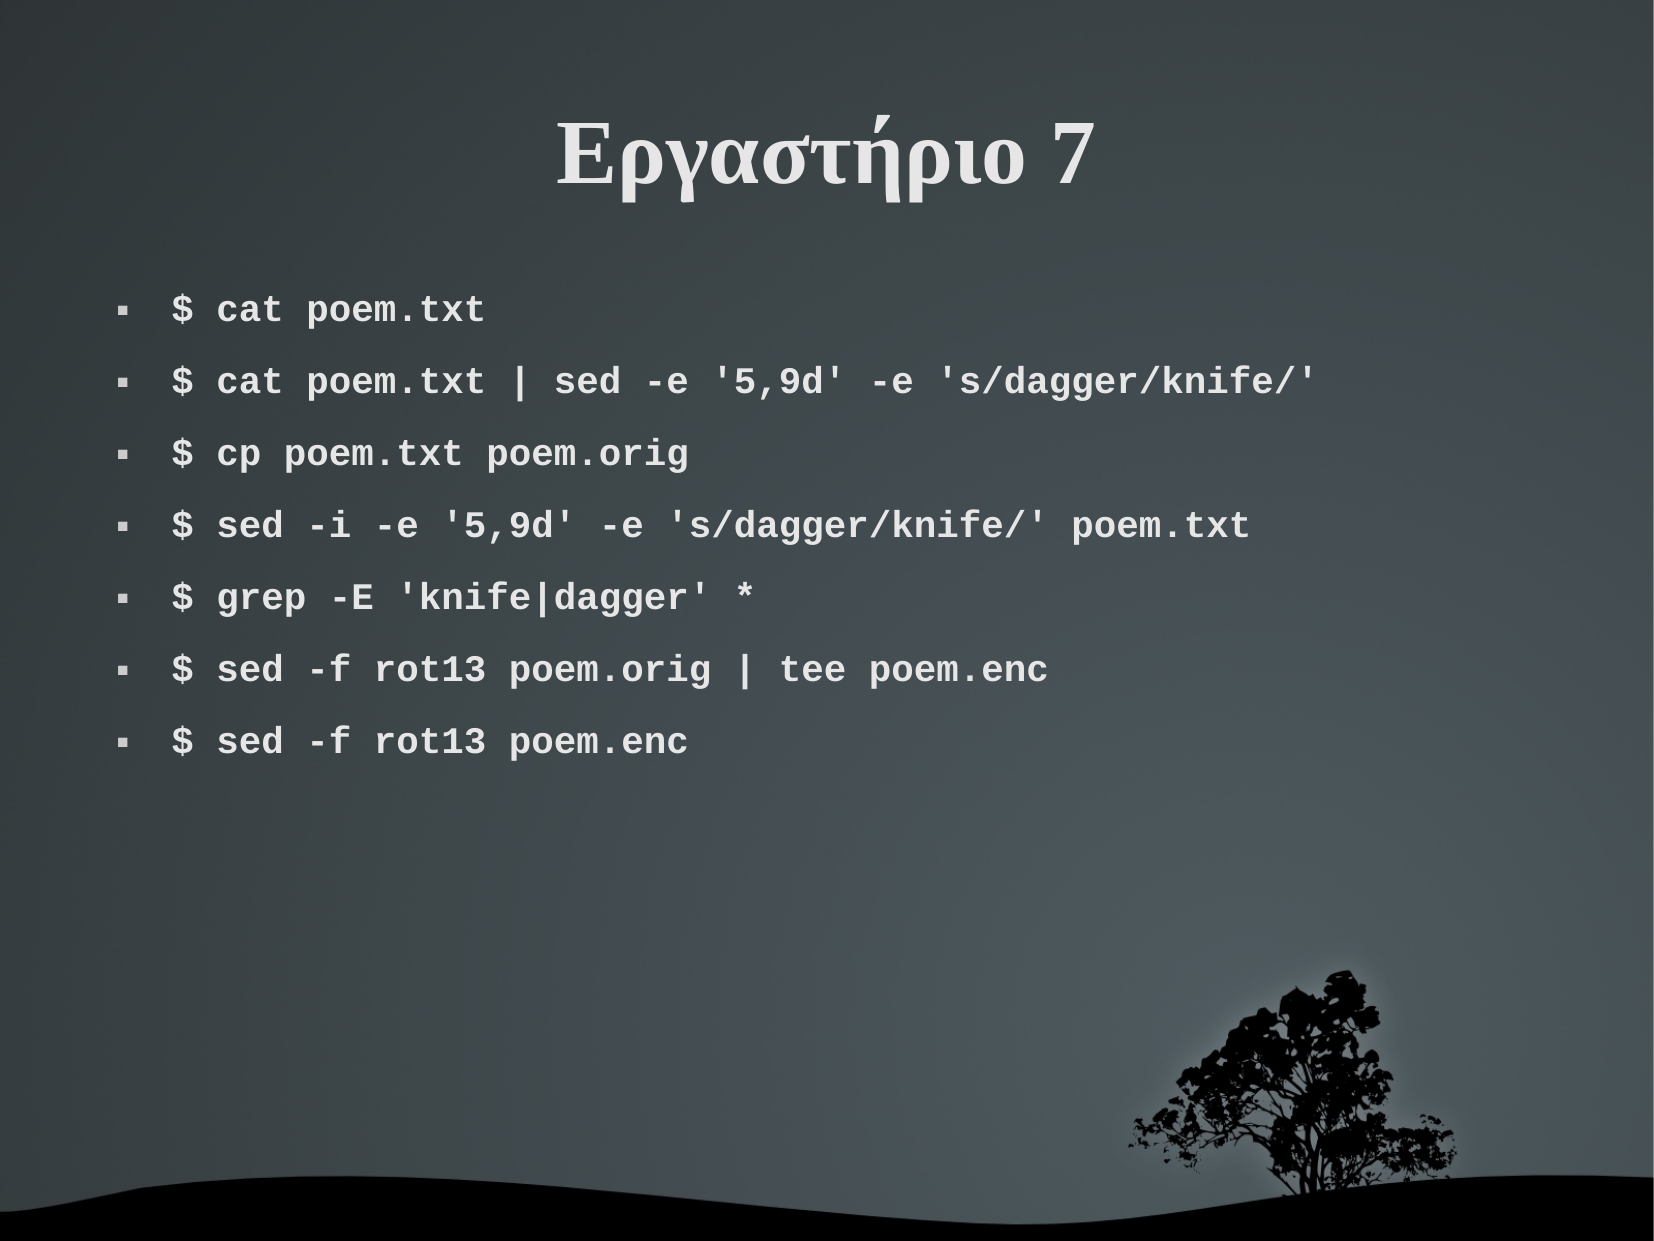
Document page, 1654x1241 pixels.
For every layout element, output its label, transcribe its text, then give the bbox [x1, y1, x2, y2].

list $ cat poem.txt $ cat poem.txt | sed -e '5,9d' -e 's/dagger/knife/' $ cp poem.txt poem.orig $ sed -i -e '5,9d' -e 's/dagger/knife/' poem.txt $ grep -E 'knife|dagger' * $ sed -f rot13 poem.orig | tee poem.enc $ sed -f rot13 poem.enc [82, 290, 1571, 1109]
picture [0, 0, 1654, 1241]
title Εργαστήριο 7 [82, 49, 1571, 257]
